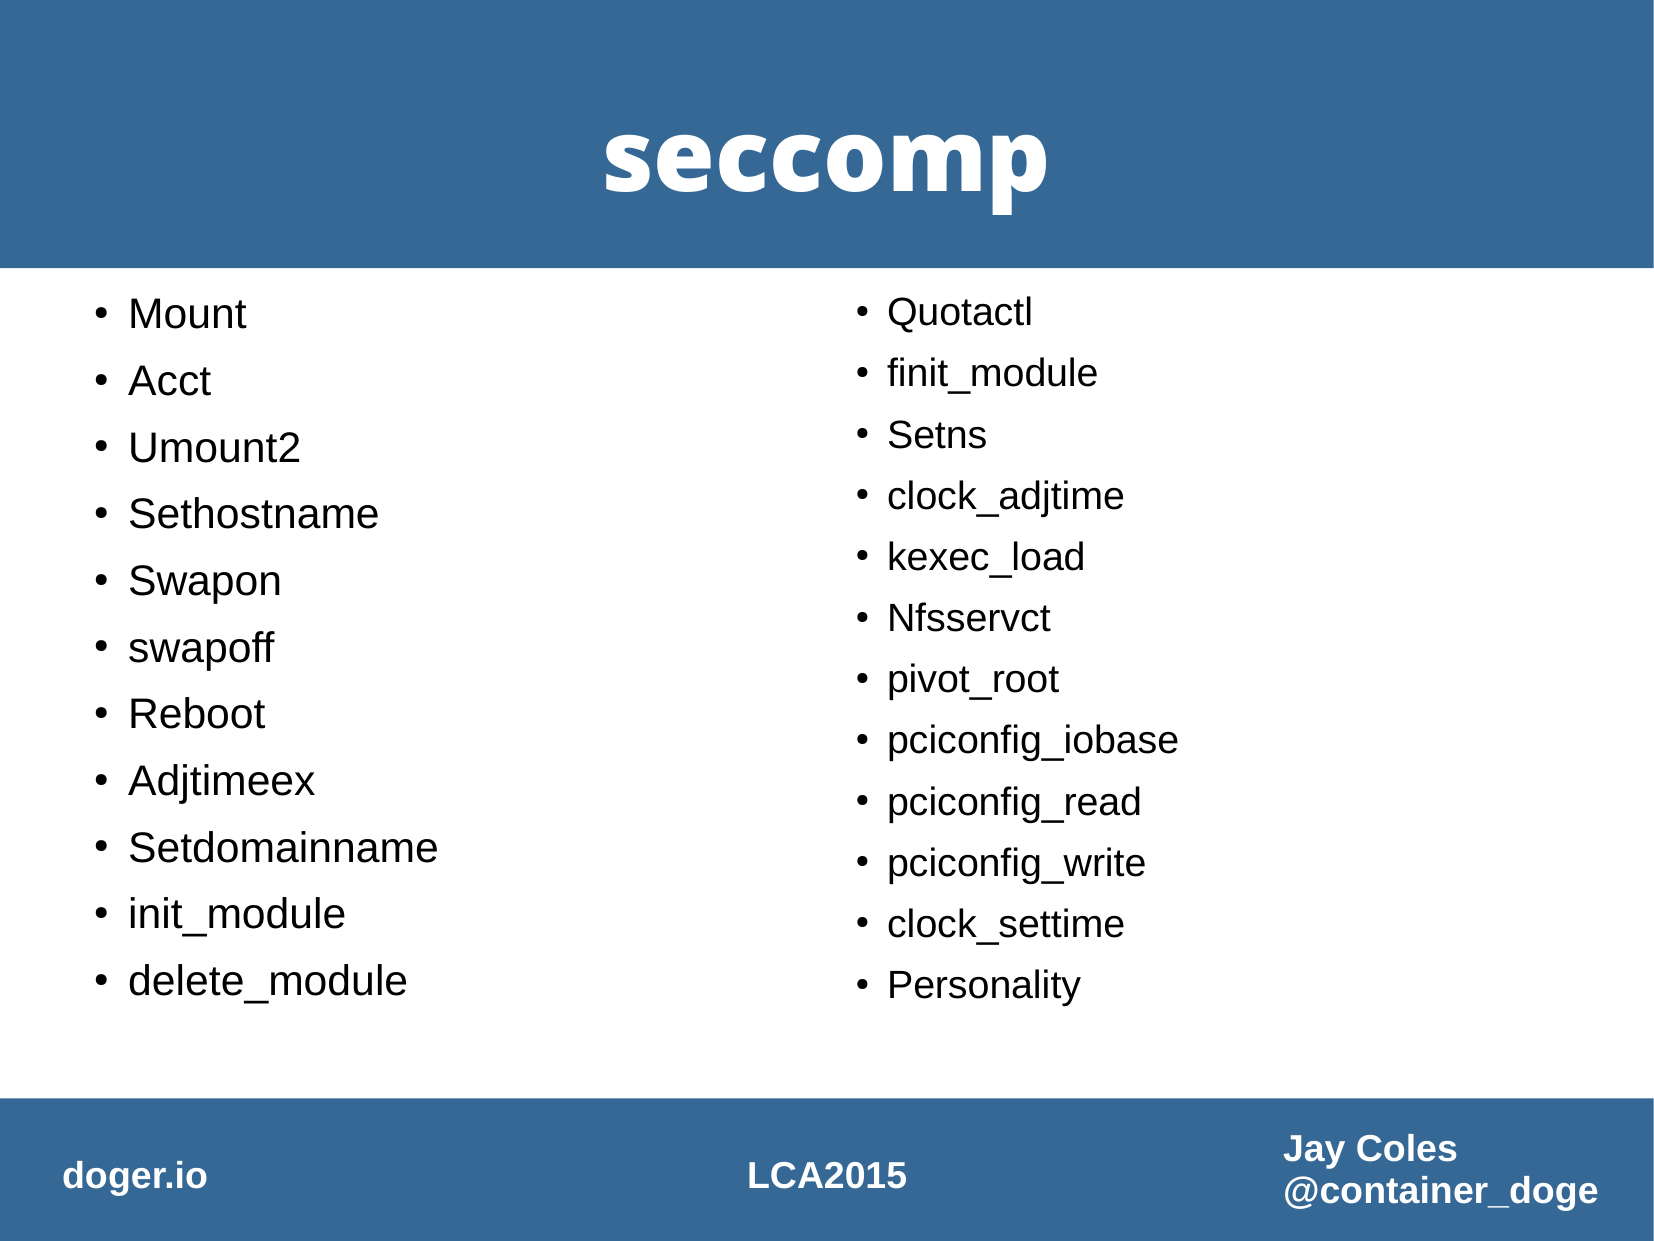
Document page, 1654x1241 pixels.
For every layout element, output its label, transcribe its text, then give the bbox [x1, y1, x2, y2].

title seccomp [82, 49, 1571, 257]
list Mount Acct Umount2 Sethostname Swapon swapoff Reboot Adjtimeex Setdomainname init_module delete_module [82, 290, 809, 1010]
list Quotactl finit_module Setns clock_adjtime kexec_load Nfsservct pivot_root pciconfig_iobase pciconfig_read pciconfig_write clock_settime Personality [845, 290, 1572, 1010]
